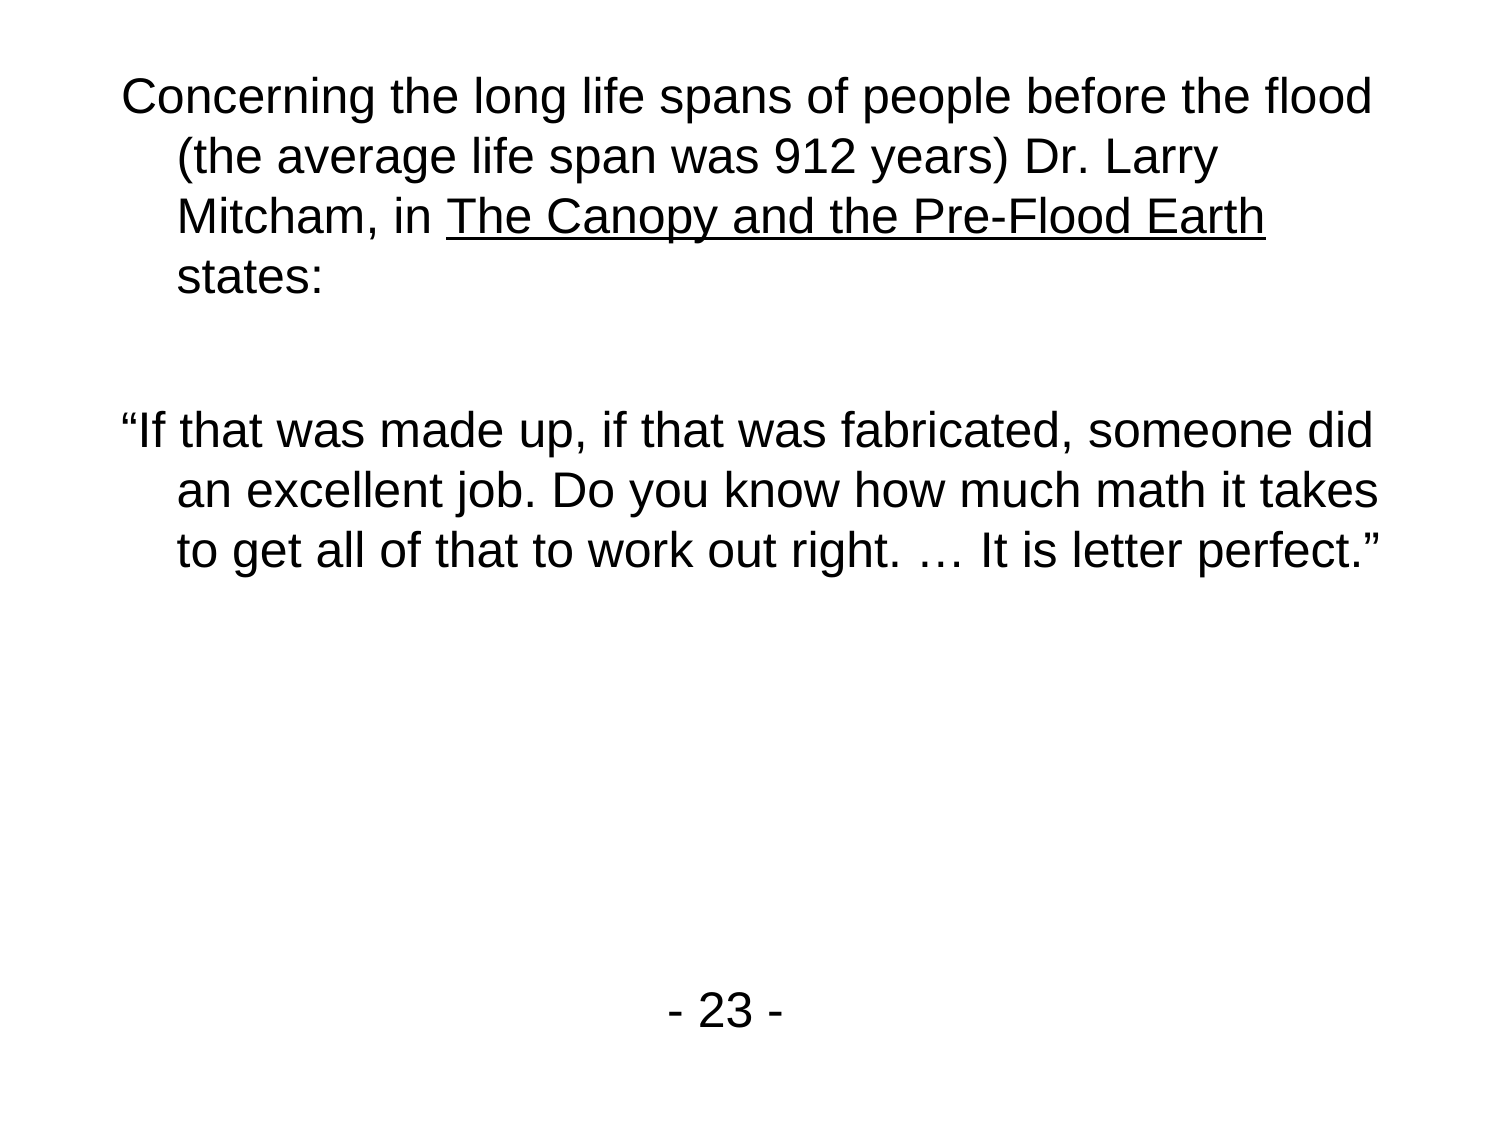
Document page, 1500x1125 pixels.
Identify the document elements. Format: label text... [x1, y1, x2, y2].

list Concerning the long life spans of people before the flood (the average life span was 912 years) Dr. Larry Mitcham, in The Canopy and the Pre-Flood Earth states: “If that was made up, if that was fabricated, someone did an excellent job. Do you know how much math it takes to get all of that to work out right. … It is letter perfect.” - 23 - [50, 56, 1401, 1063]
